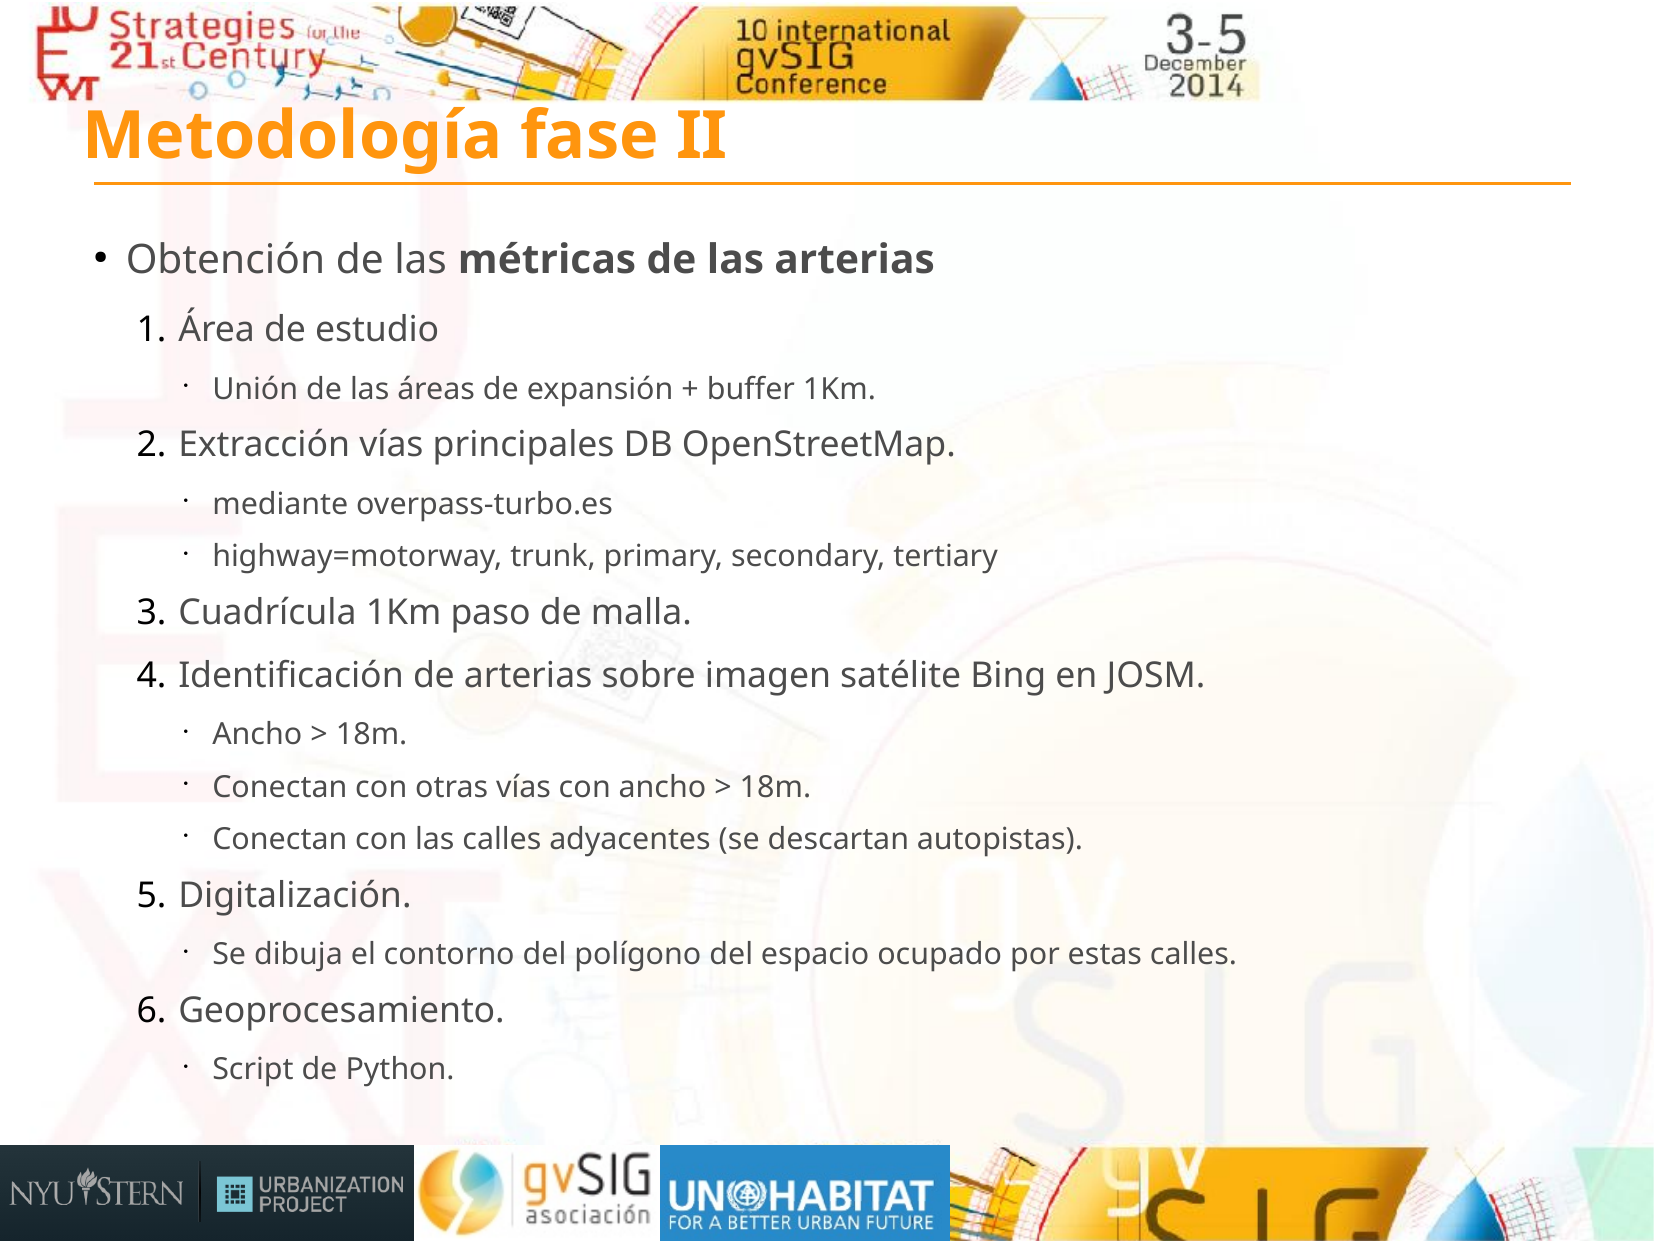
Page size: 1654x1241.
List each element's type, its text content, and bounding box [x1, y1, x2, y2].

title Metodología fase II [82, 88, 1571, 178]
picture [0, 2, 1654, 1241]
list Obtención de las métricas de las arterias Área de estudio Unión de las áreas de expansión + buffer 1Km. Extracción vías principales DB OpenStreetMap. mediante overpass-turbo.es highway=motorway, trunk, primary, secondary, tertiary Cuadrícula 1Km paso de malla. Identificación de arterias sobre imagen satélite Bing en JOSM. Ancho > 18m. Conectan con otras vías con ancho > 18m. Conectan con las calles adyacentes (se descartan autopistas). Digitalización. Se dibuja el contorno del polígono del espacio ocupado por estas calles. Geoprocesamiento. Script de Python. [82, 230, 1565, 1093]
